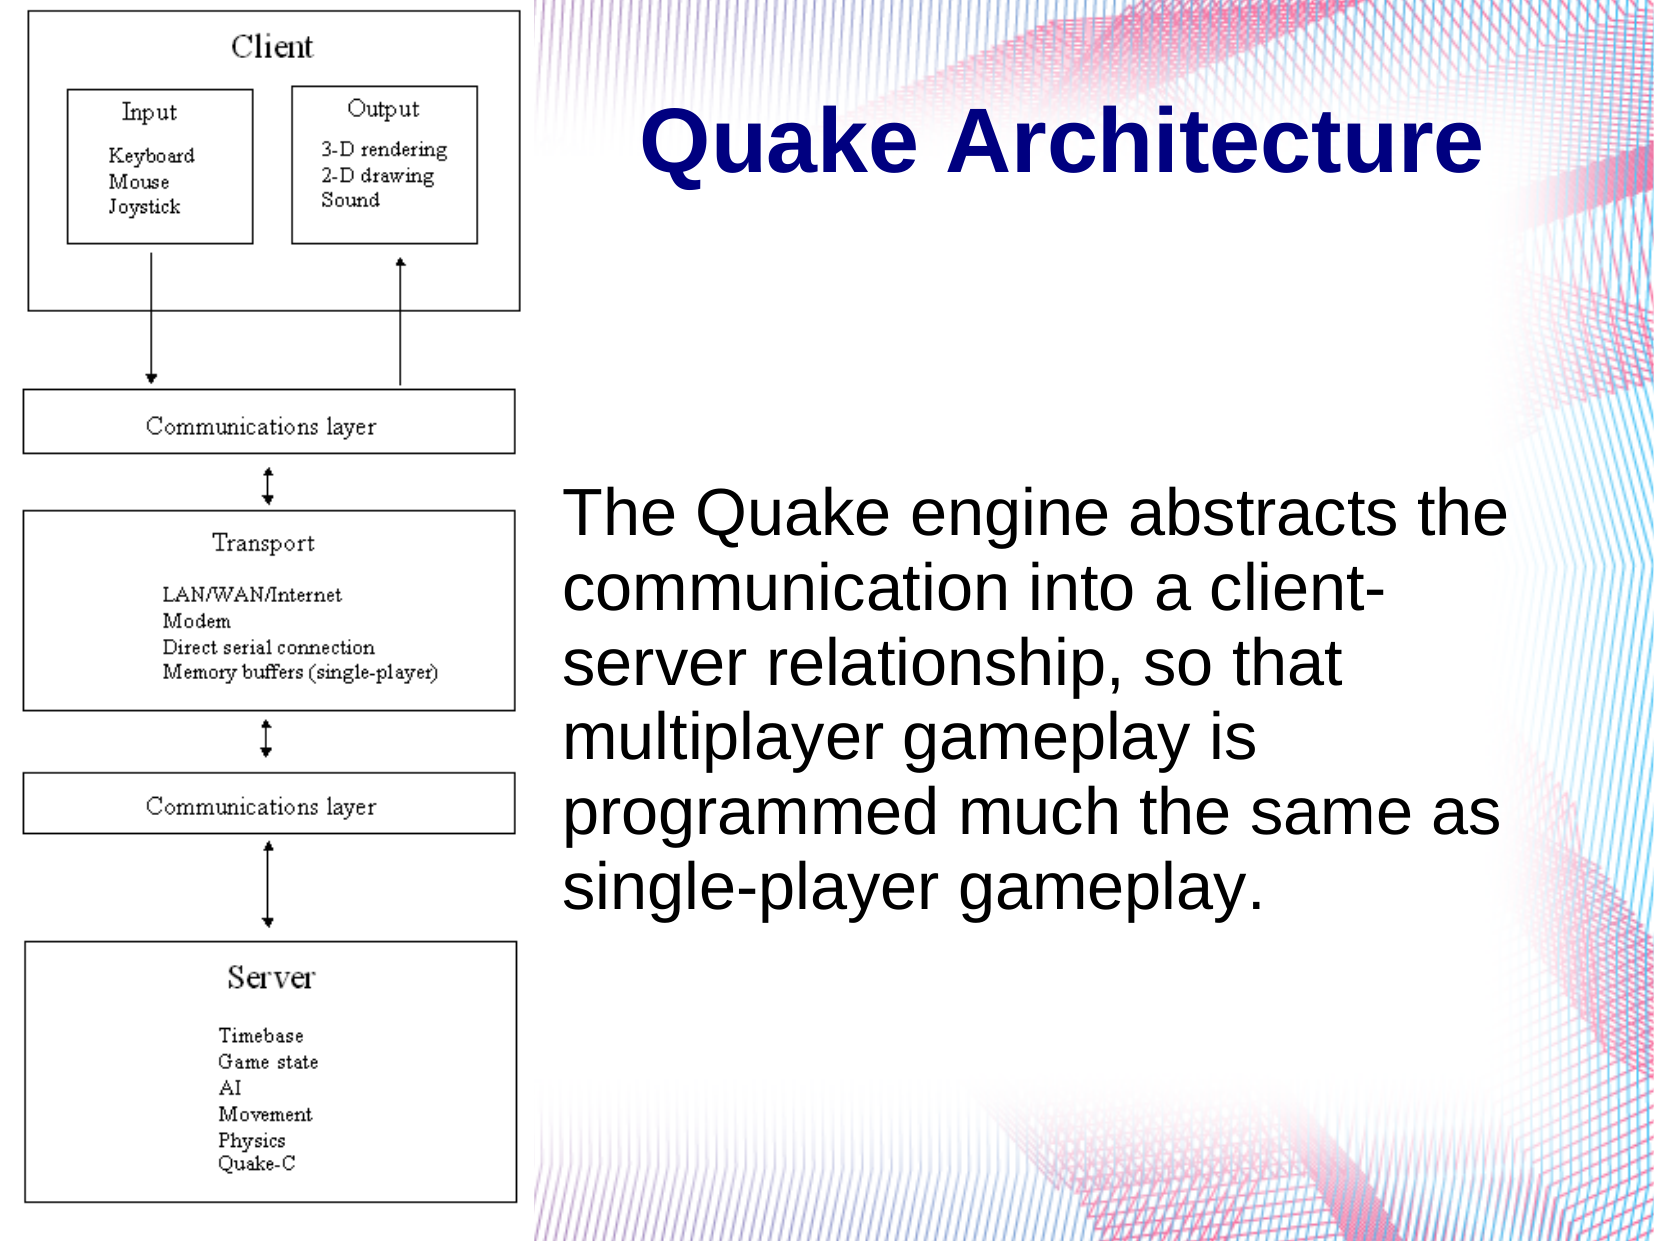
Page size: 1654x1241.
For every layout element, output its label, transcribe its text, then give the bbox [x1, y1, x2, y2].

picture [0, 0, 1654, 1241]
title Quake Architecture [637, 37, 1489, 245]
subtitle The Quake engine abstracts the communication into a client-server relationship, so that multiplayer gameplay is programmed much the same as single-player gameplay. [562, 290, 1571, 1109]
